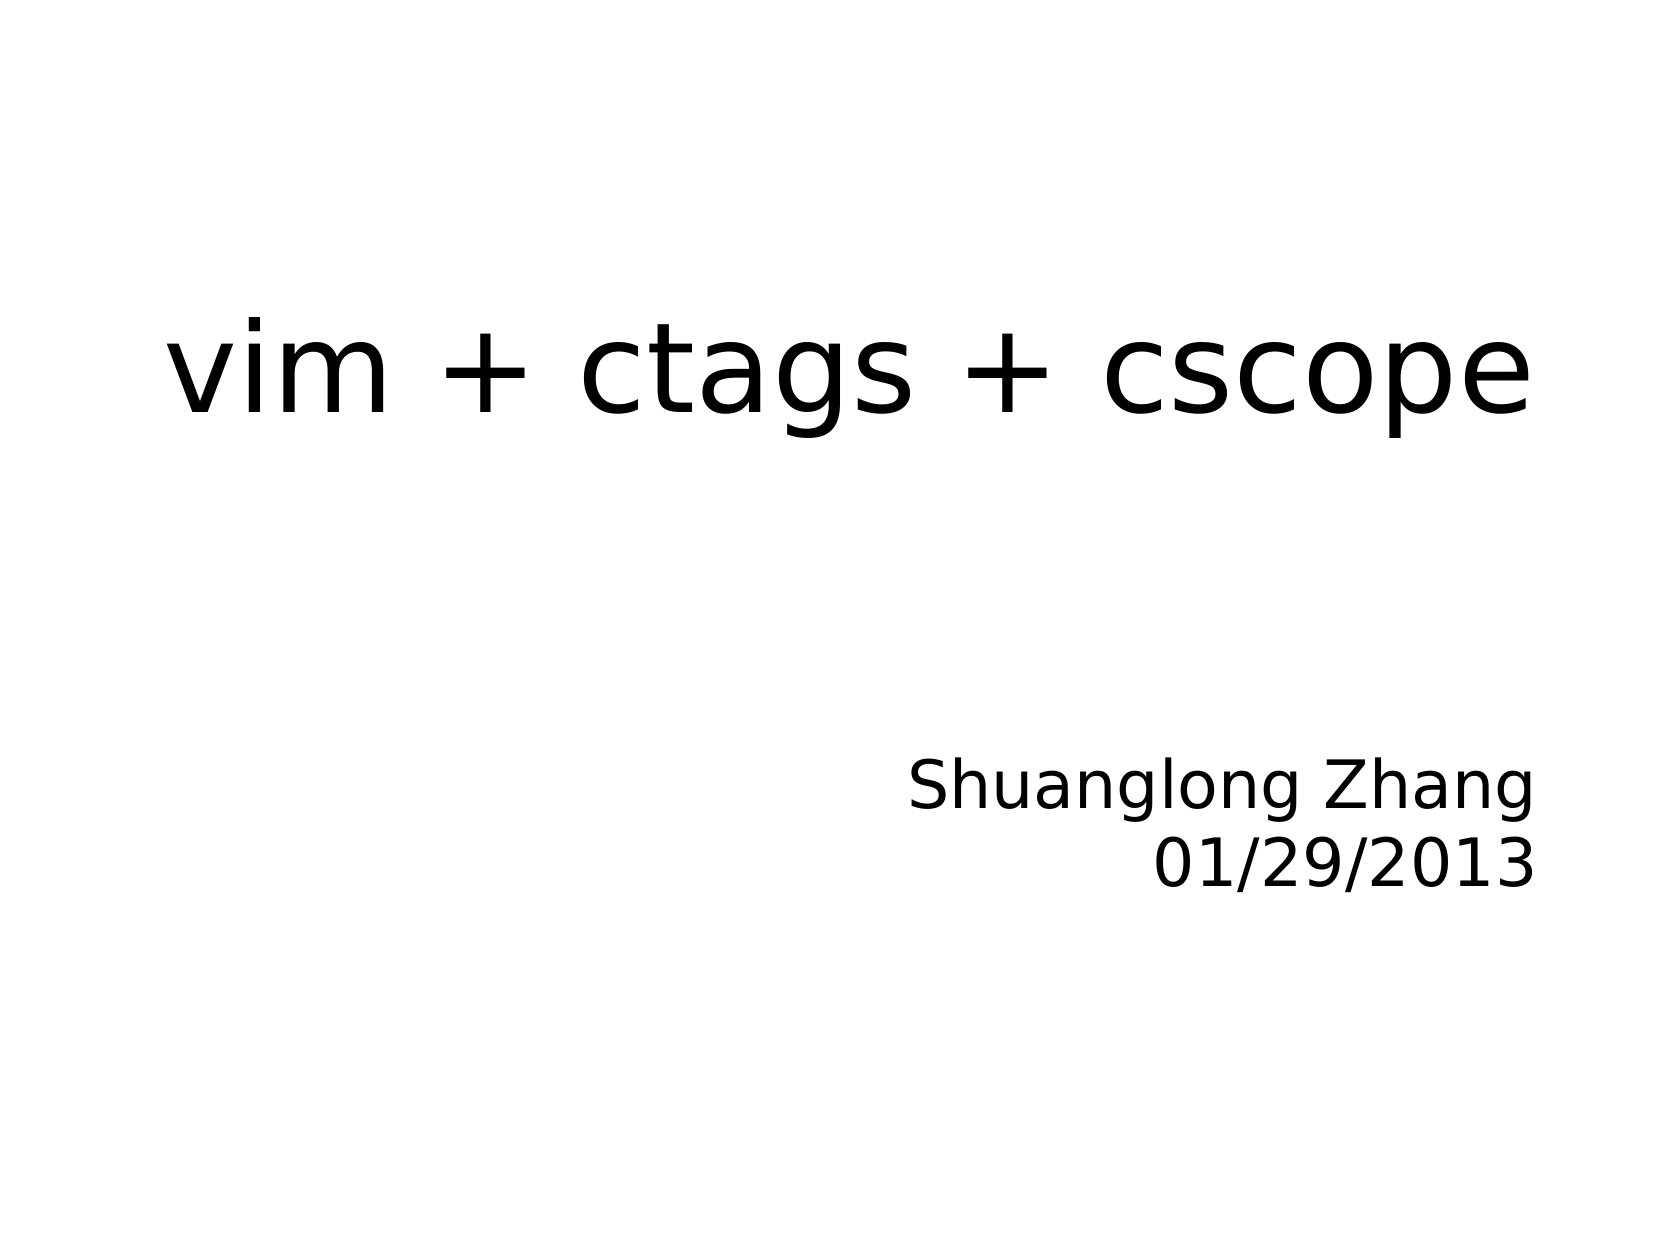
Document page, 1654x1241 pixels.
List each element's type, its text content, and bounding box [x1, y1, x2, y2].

subtitle Shuanglong Zhang 01/29/2013 [82, 290, 1538, 1010]
title vim + ctags + cscope [106, 265, 1595, 473]
